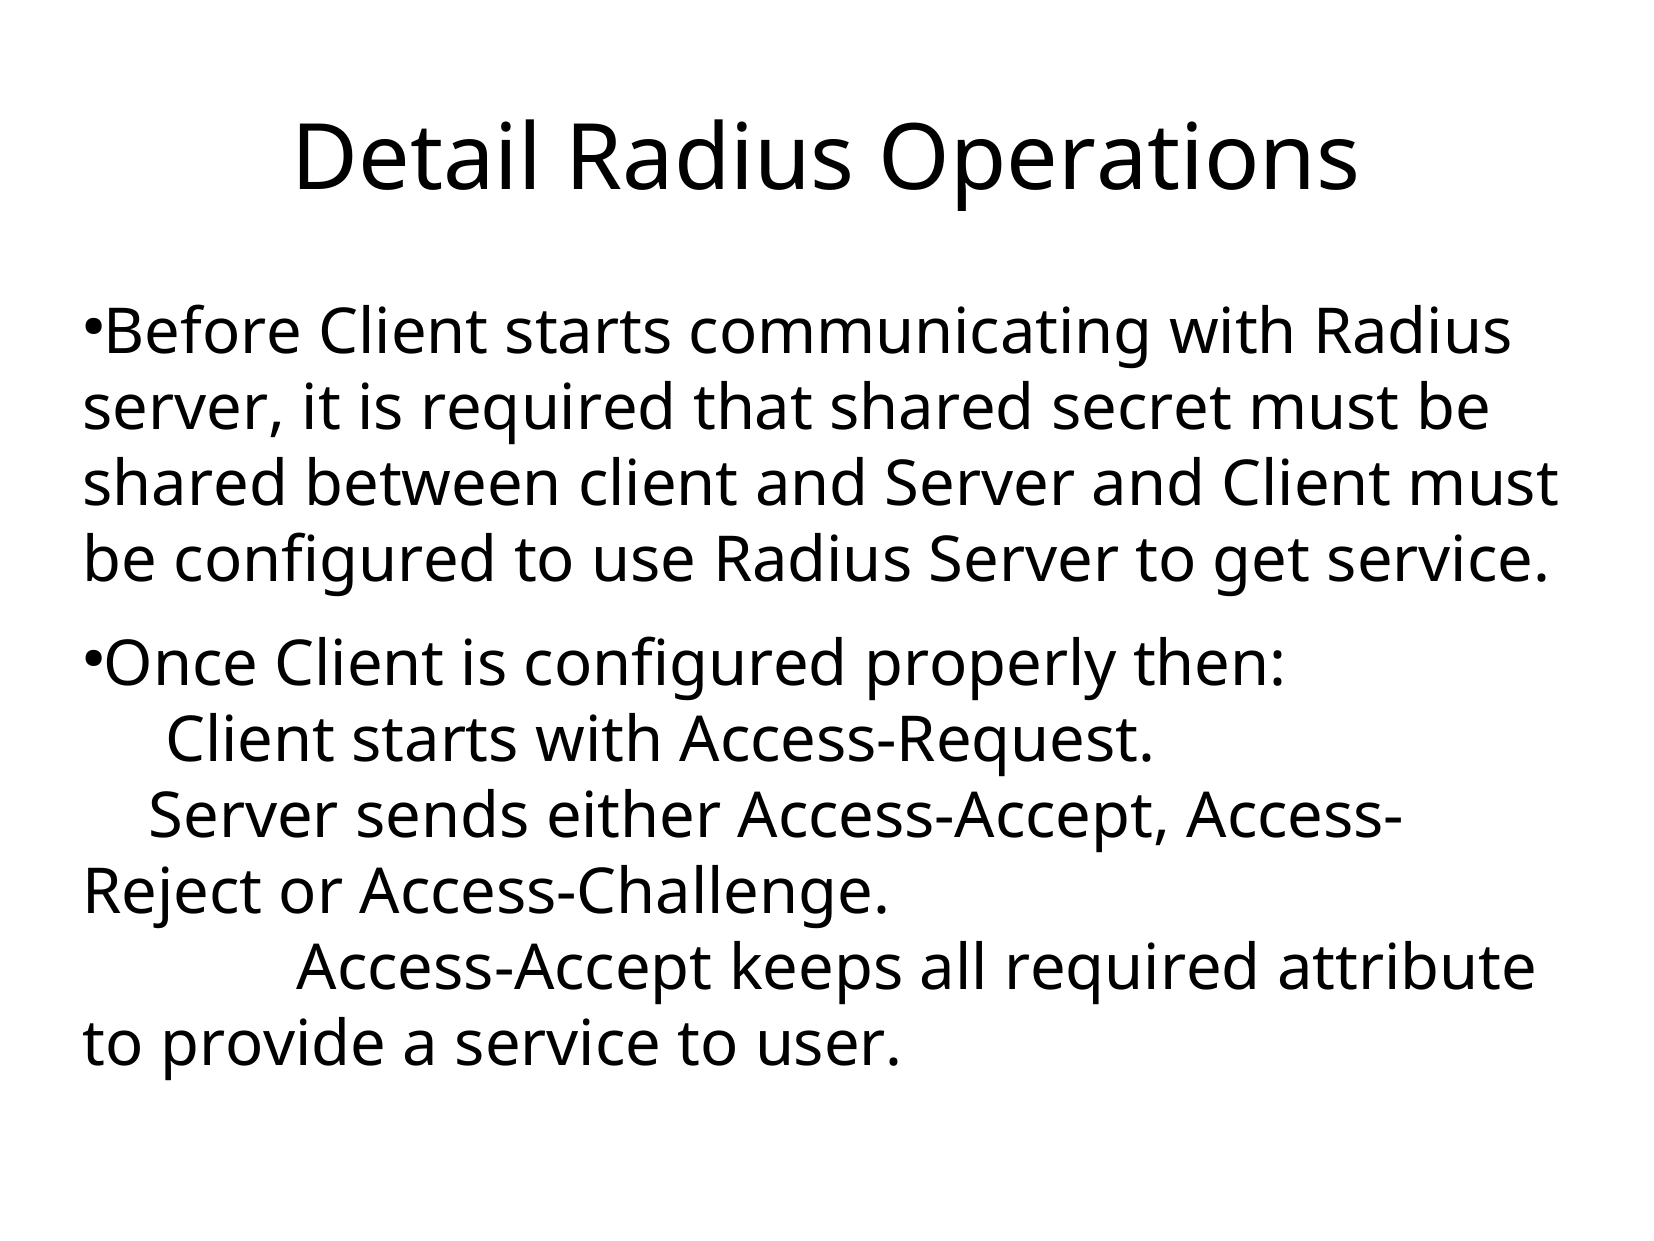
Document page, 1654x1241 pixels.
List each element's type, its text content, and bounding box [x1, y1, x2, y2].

list Before Client starts communicating with Radius server, it is required that shared secret must be shared between client and Server and Client must be configured to use Radius Server to get service. Once Client is configured properly then: Client starts with Access-Request. Server sends either Access-Accept, Access-Reject or Access-Challenge. Access-Accept keeps all required attribute to provide a service to user. [82, 290, 1571, 1094]
title Detail Radius Operations [82, 49, 1571, 257]
